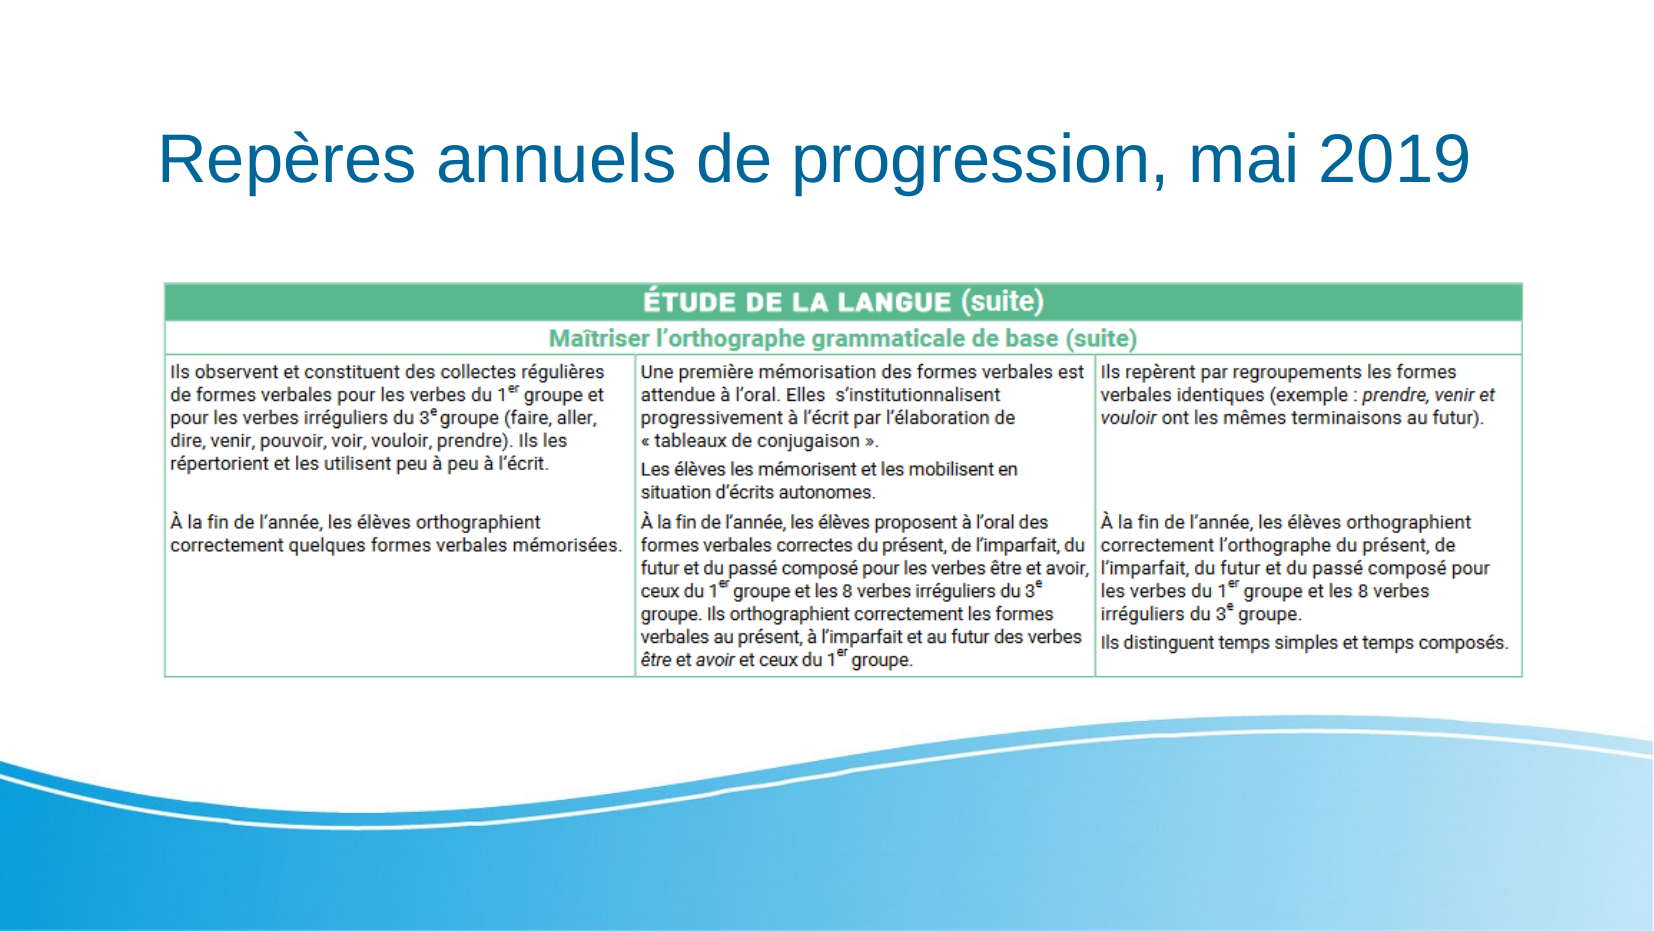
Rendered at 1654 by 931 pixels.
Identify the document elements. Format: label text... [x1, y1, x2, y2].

picture [0, 714, 1654, 931]
title Repères annuels de progression, mai 2019 [70, 80, 1560, 237]
picture [141, 271, 1534, 686]
